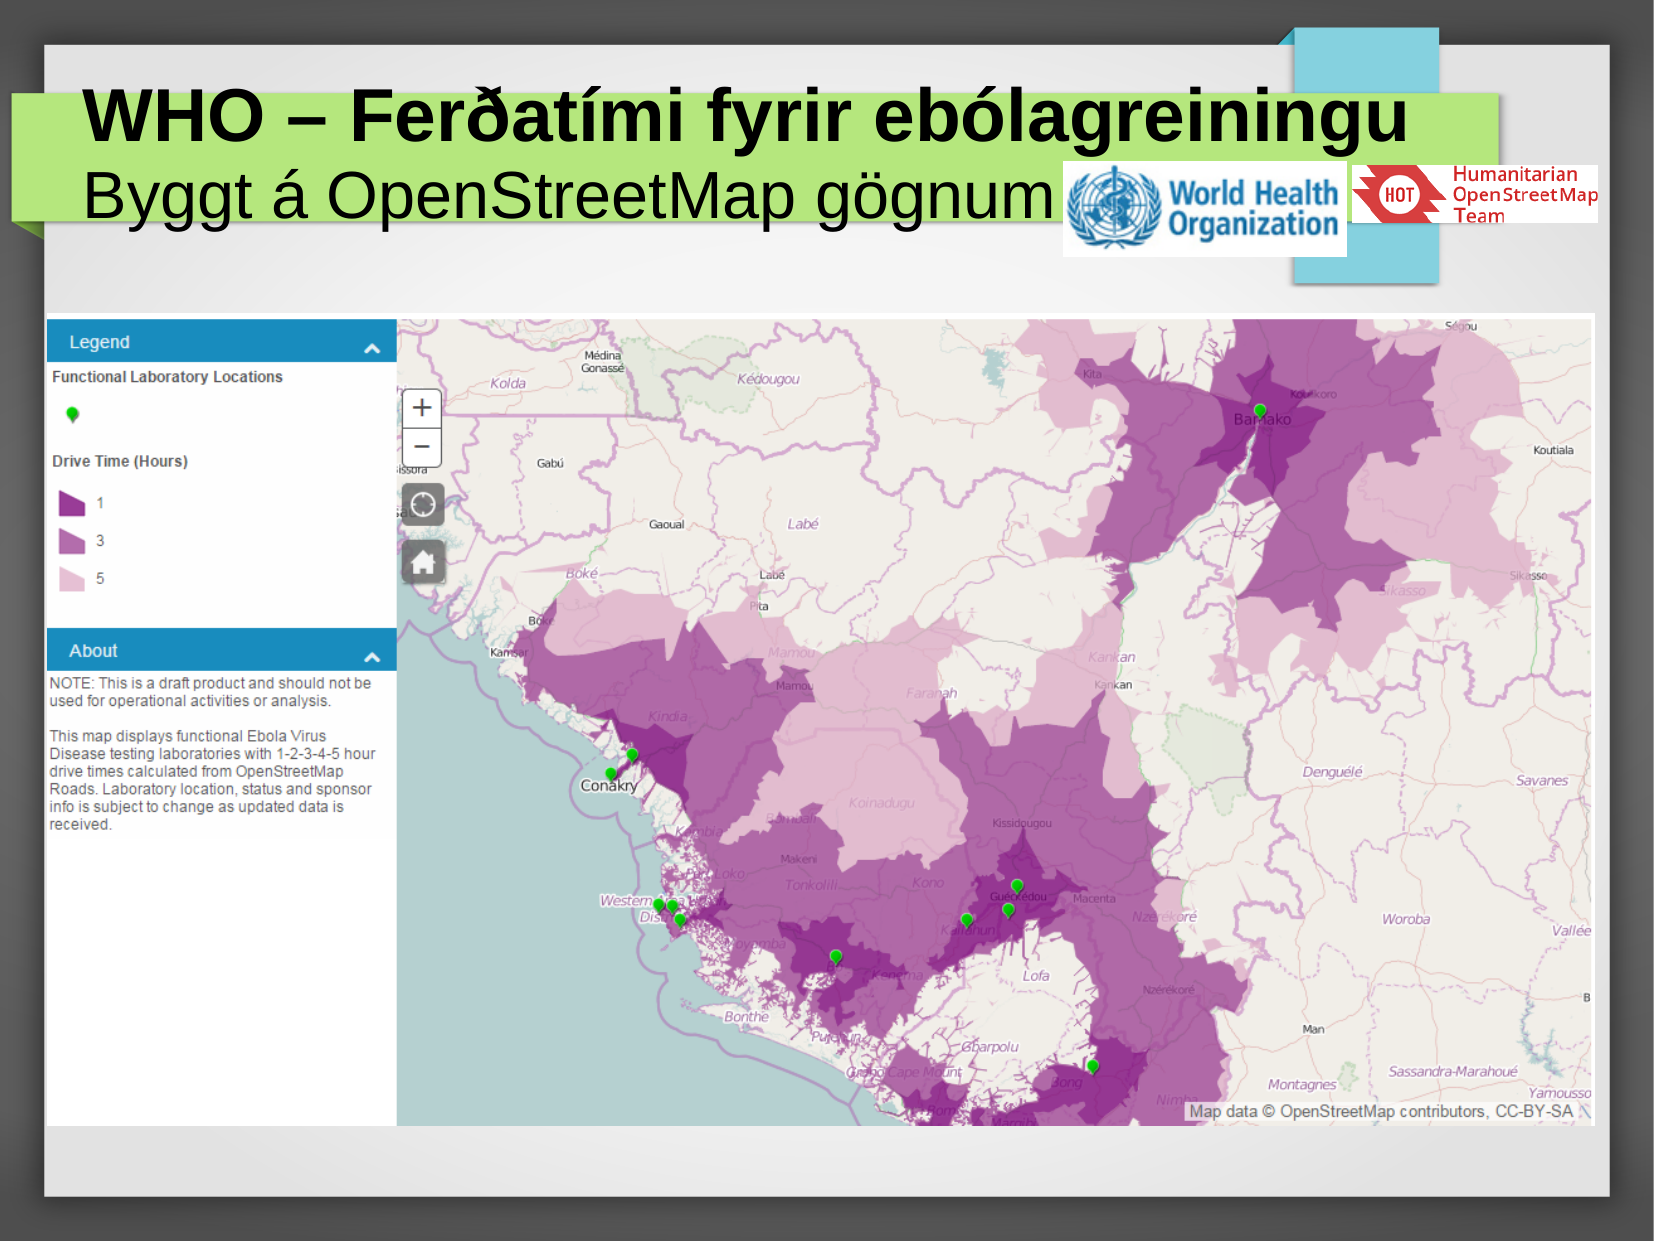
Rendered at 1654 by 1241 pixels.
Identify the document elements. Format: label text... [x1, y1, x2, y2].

title WHO – Ferðatími fyrir ebólagreiningu Byggt á OpenStreetMap gögnum [82, 49, 1571, 257]
picture [0, 0, 1654, 1241]
